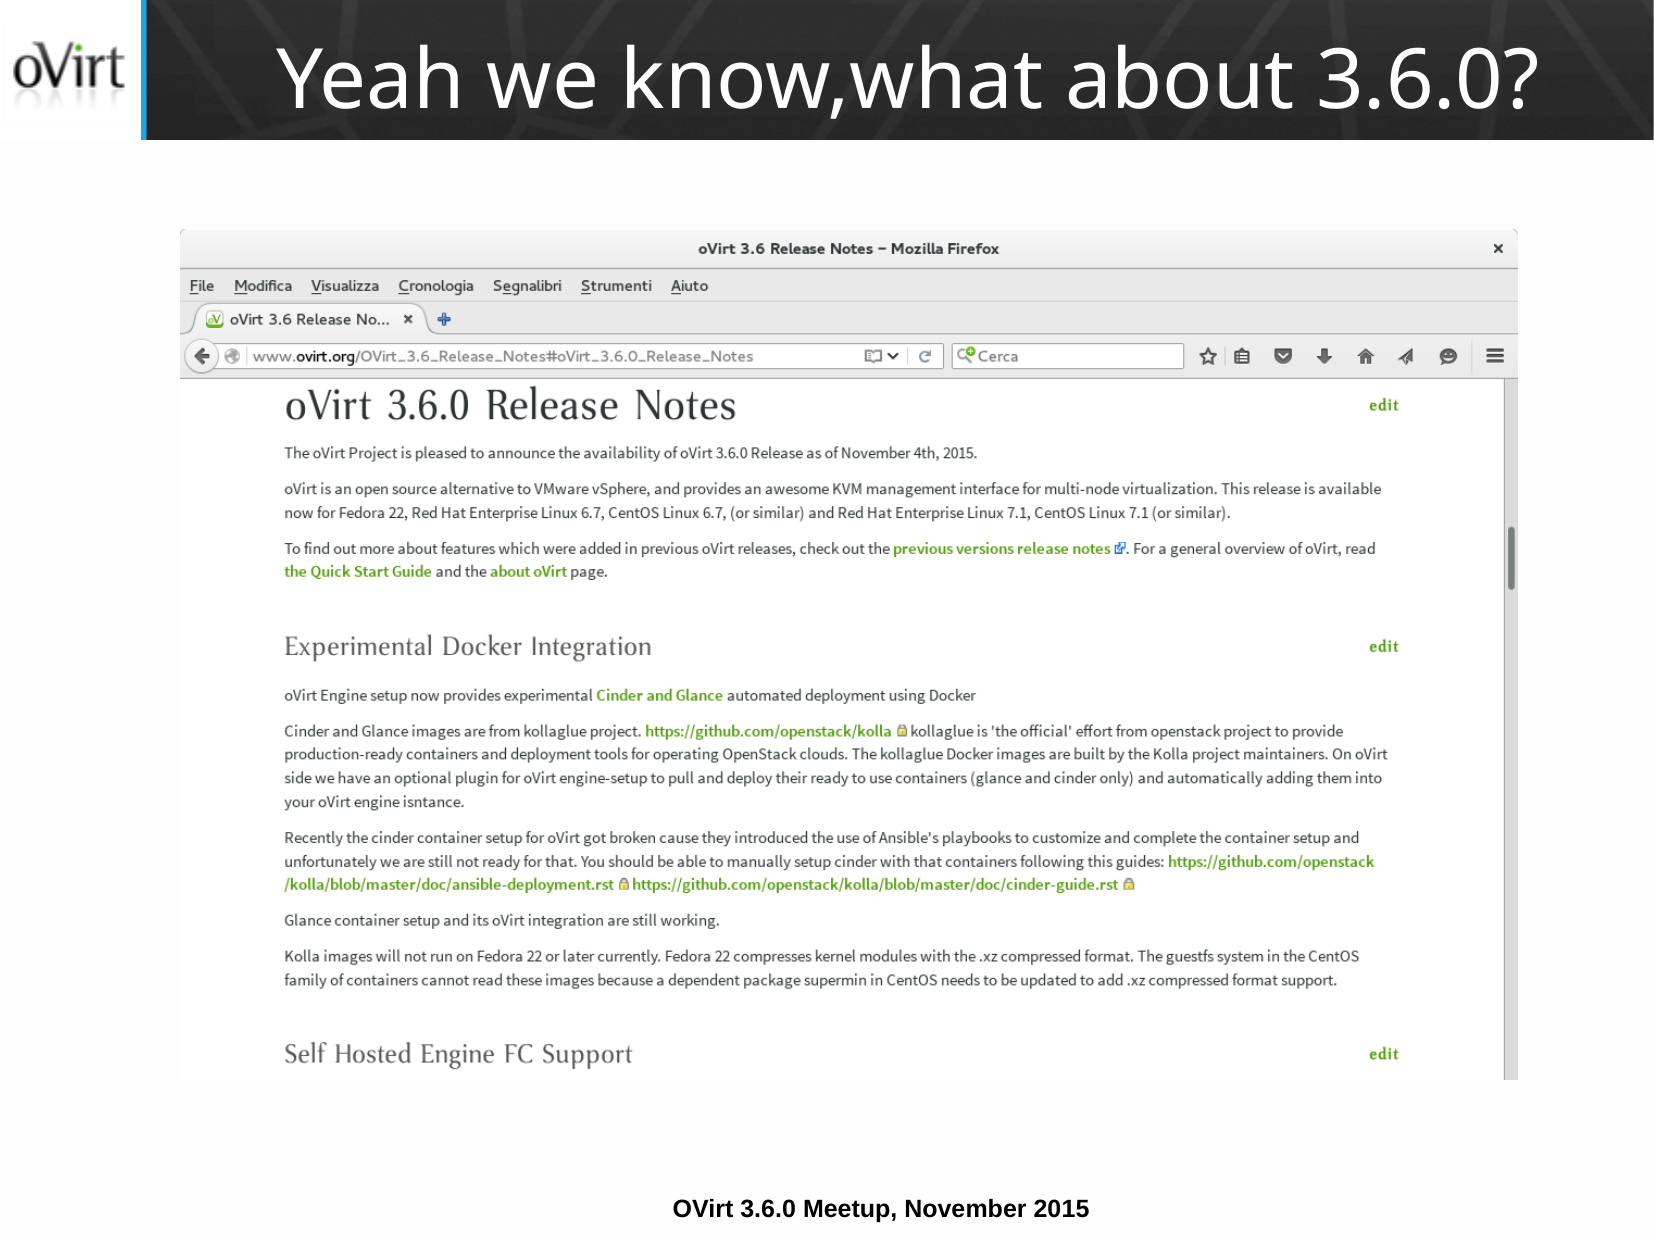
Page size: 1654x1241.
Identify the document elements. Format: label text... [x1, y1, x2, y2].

title Yeah we know,what about 3.6.0? [164, 18, 1653, 119]
picture [180, 229, 1518, 1081]
picture [0, 0, 1654, 140]
